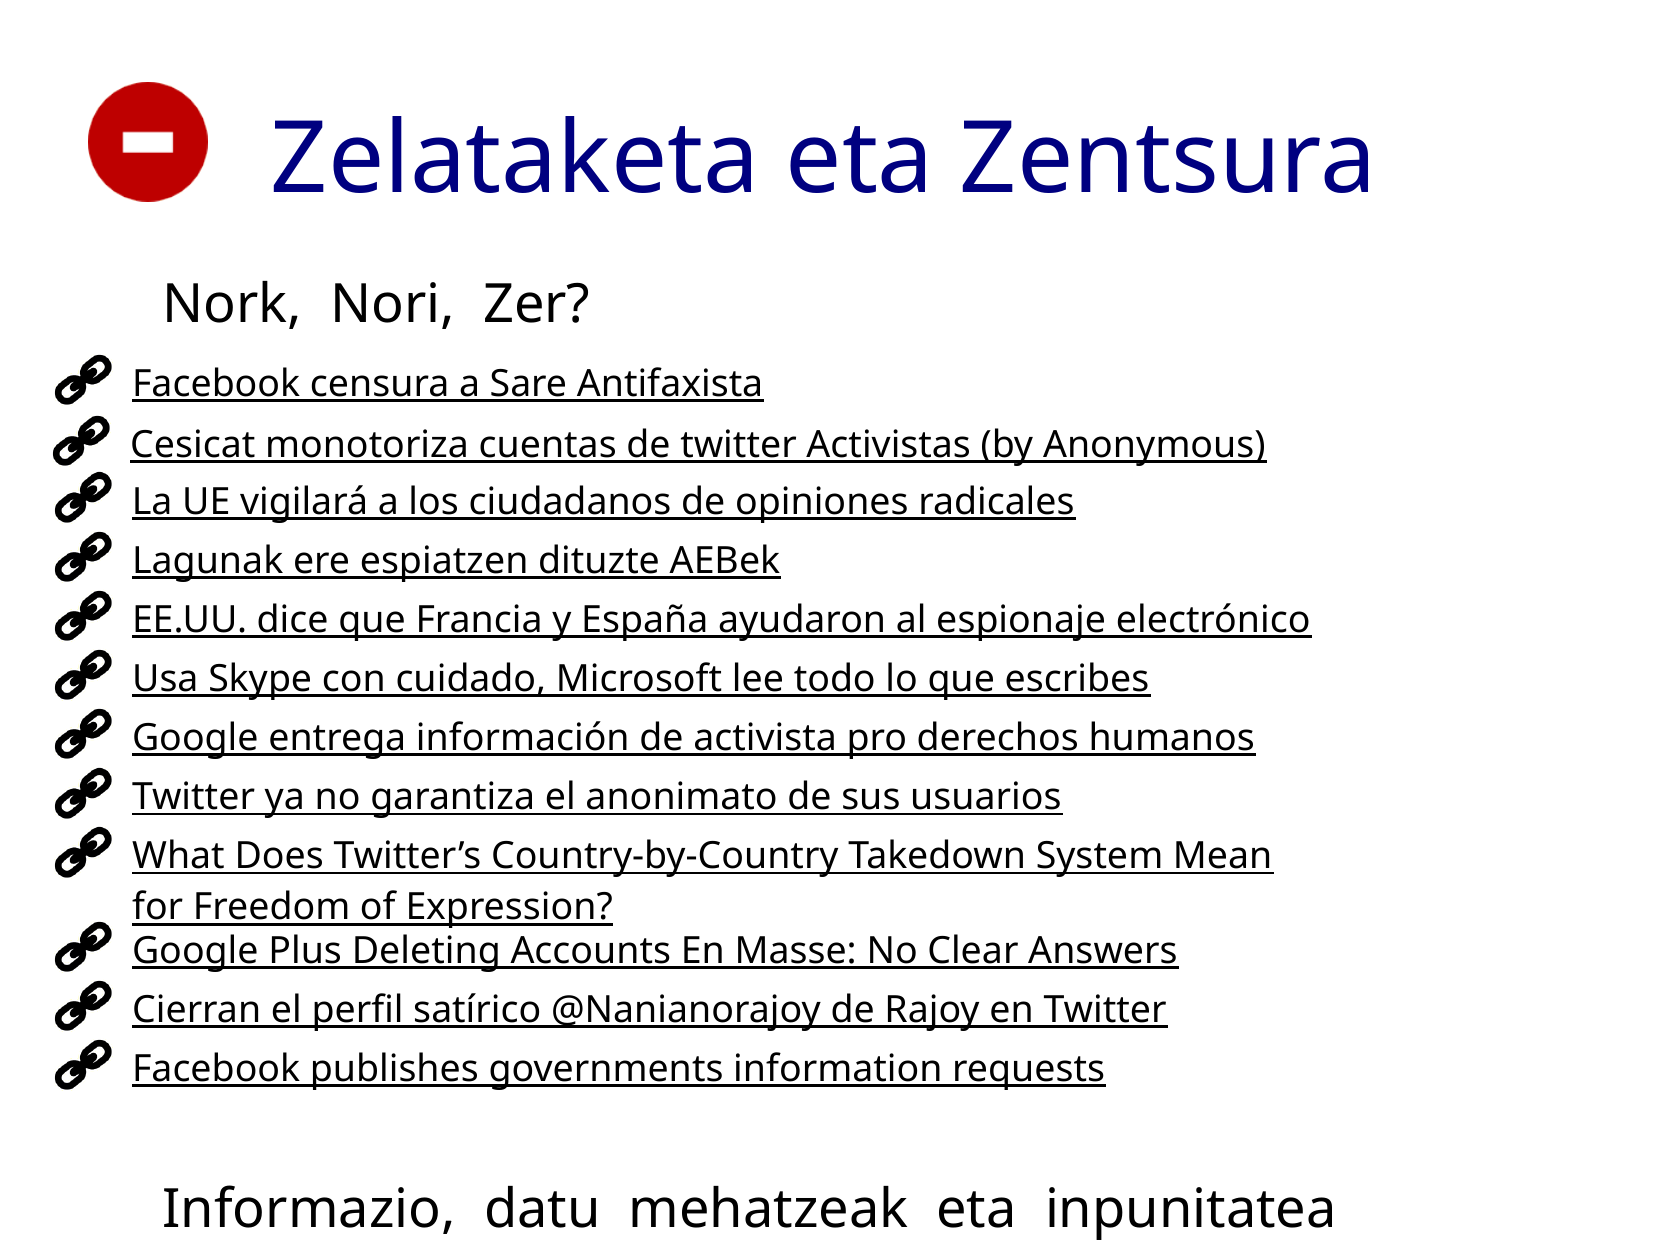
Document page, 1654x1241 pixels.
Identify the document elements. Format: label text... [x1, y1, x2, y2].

picture [53, 1038, 113, 1092]
text_box Informazio, datu mehatzeak eta inpunitatea [147, 1125, 1625, 1202]
text_box Google entrega información de activista pro derechos humanos [117, 703, 1225, 761]
picture [88, 82, 208, 202]
text_box Usa Skype con cuidado, Microsoft lee todo lo que escribes [117, 644, 1128, 702]
picture [53, 766, 113, 820]
picture [53, 648, 113, 701]
text_box Nork, Nori, Zer? [147, 257, 1300, 334]
text_box Cesicat monotoriza cuentas de twitter Activistas (by Anonymous) [115, 409, 1247, 468]
picture [53, 825, 113, 879]
picture [53, 979, 113, 1032]
text_box Facebook publishes governments information requests [117, 1034, 1081, 1092]
picture [53, 589, 113, 642]
picture [53, 707, 113, 760]
picture [53, 920, 113, 973]
text_box La UE vigilará a los ciudadanos de opiniones radicales [117, 468, 1047, 524]
text_box Twitter ya no garantiza el anonimato de sus usuarios [117, 762, 1034, 820]
picture [51, 414, 111, 467]
text_box Facebook censura a Sare Antifaxista [117, 349, 756, 407]
text_box EE.UU. dice que Francia y España ayudaron al espionaje electrónico [117, 585, 1276, 643]
text_box What Does Twitter’s Country-by-Country Takedown System Mean for Freedom of Expression? [117, 821, 1253, 921]
text_box Cierran el perfil satírico @Nanianorajoy de Rajoy en Twitter [117, 975, 1149, 1033]
text_box Google Plus Deleting Accounts En Masse: No Clear Answers [117, 915, 1156, 973]
picture [53, 470, 113, 524]
picture [53, 353, 113, 406]
text_box Lagunak ere espiatzen dituzte AEBek [117, 525, 776, 583]
picture [53, 530, 113, 583]
text_box Zelataketa eta Zentsura [256, 77, 1608, 211]
